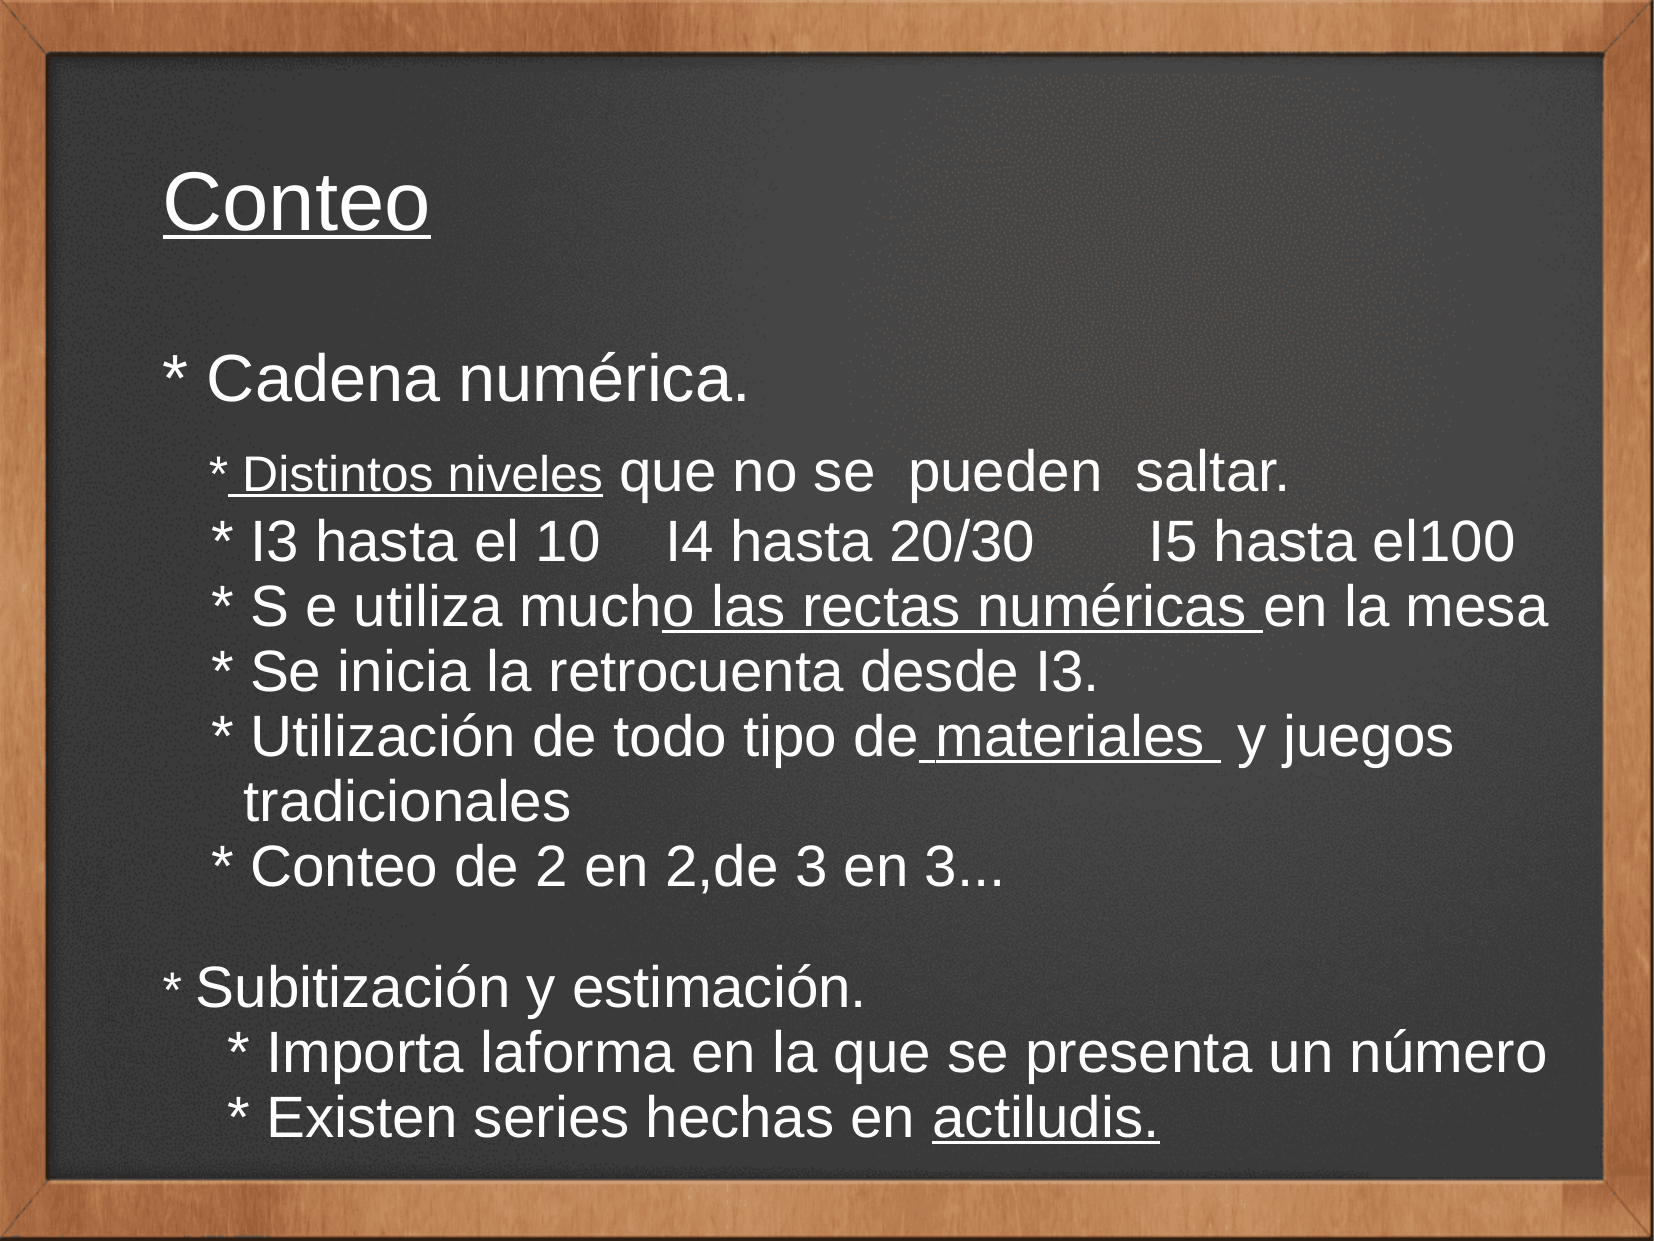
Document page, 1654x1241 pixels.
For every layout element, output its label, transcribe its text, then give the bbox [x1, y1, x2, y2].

text_box Conteo * Cadena numérica. * Distintos niveles que no se pueden saltar. * I3 hasta el 10 I4 hasta 20/30 I5 hasta el100 * S e utiliza mucho las rectas numéricas en la mesa * Se inicia la retrocuenta desde I3. * Utilización de todo tipo de materiales y juegos tradicionales * Conteo de 2 en 2,de 3 en 3... * Subitización y estimación. * Importa laforma en la que se presenta un número * Existen series hechas en actiludis. [147, 147, 1565, 1241]
picture [0, 0, 1654, 1241]
